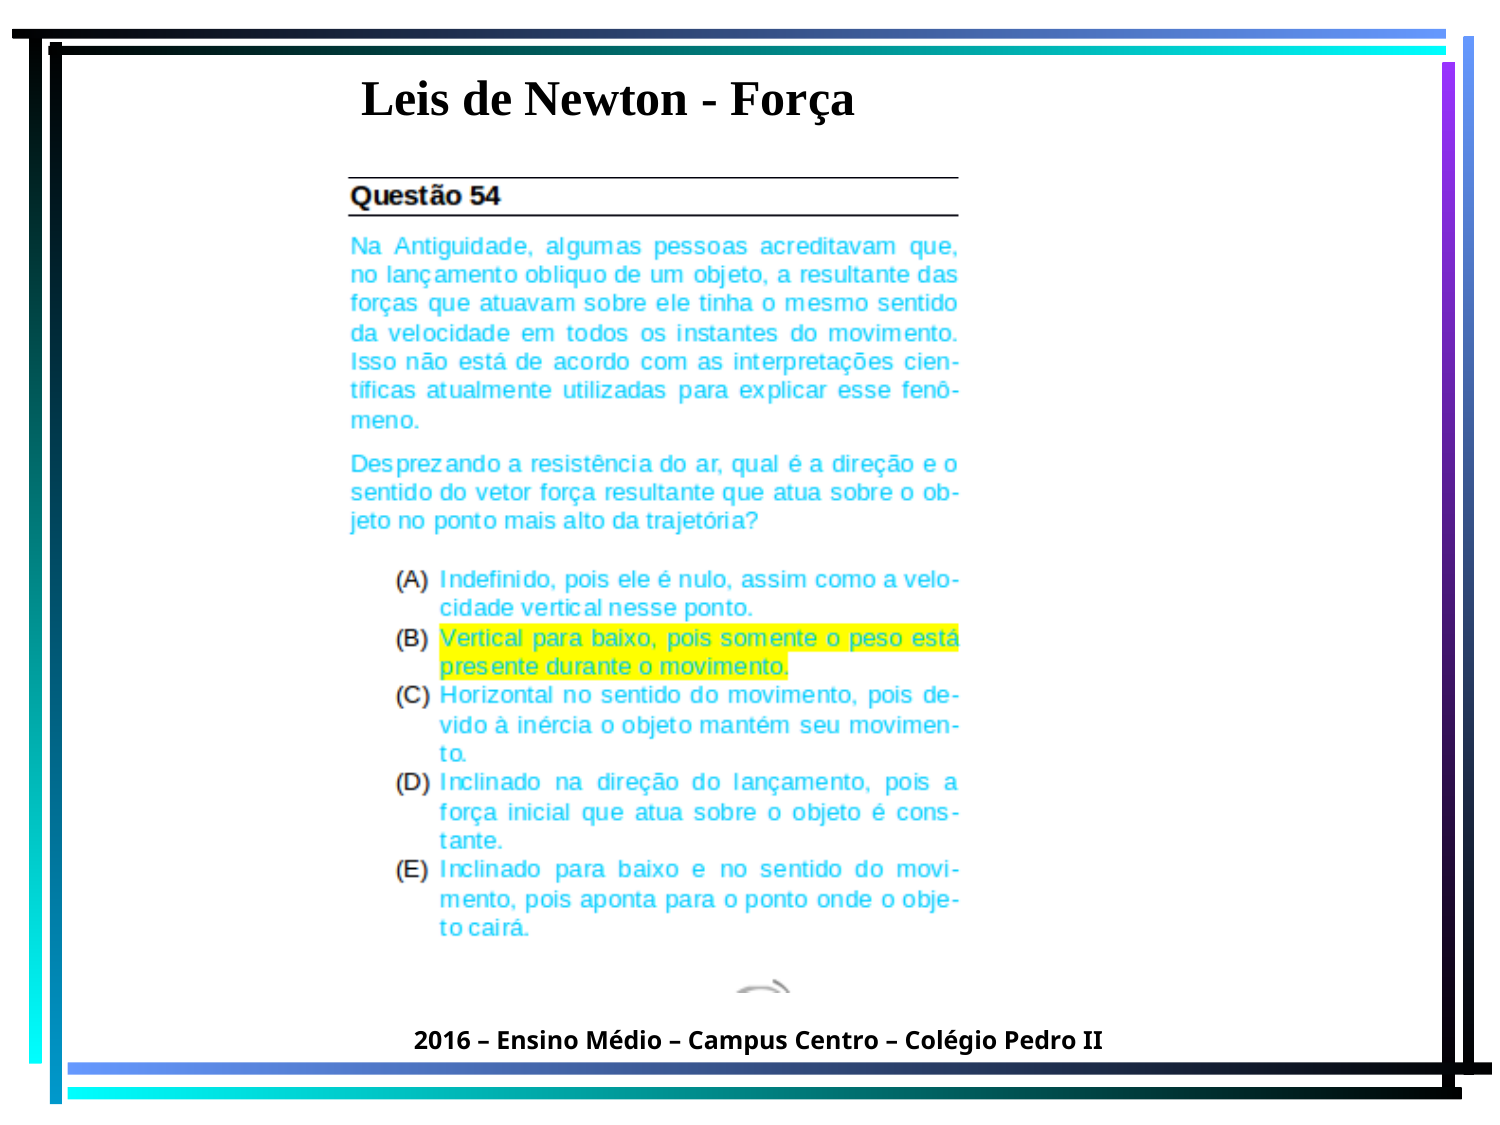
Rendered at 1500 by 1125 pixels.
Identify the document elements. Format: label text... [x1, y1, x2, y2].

text_box 2016 – Ensino Médio – Campus Centro – Colégio Pedro II [399, 1018, 1119, 1064]
picture [0, 0, 1500, 1125]
title Leis de Newton - Força [177, 59, 1040, 142]
